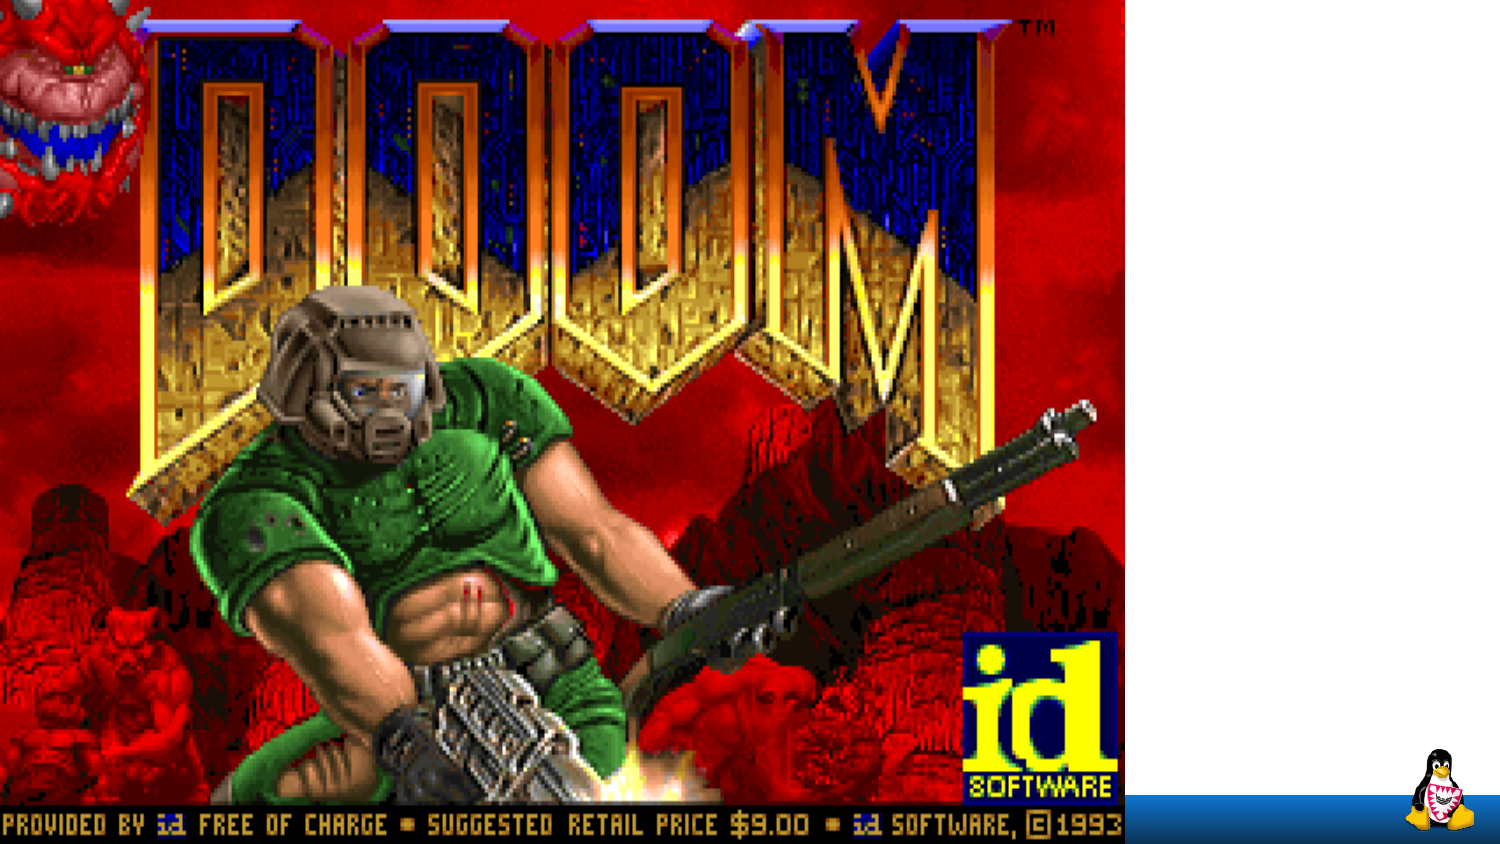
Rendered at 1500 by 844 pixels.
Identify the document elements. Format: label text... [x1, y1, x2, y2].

picture [0, 0, 1125, 844]
picture [1399, 787, 1480, 830]
list DOOM Shareware [1125, 637, 1480, 787]
